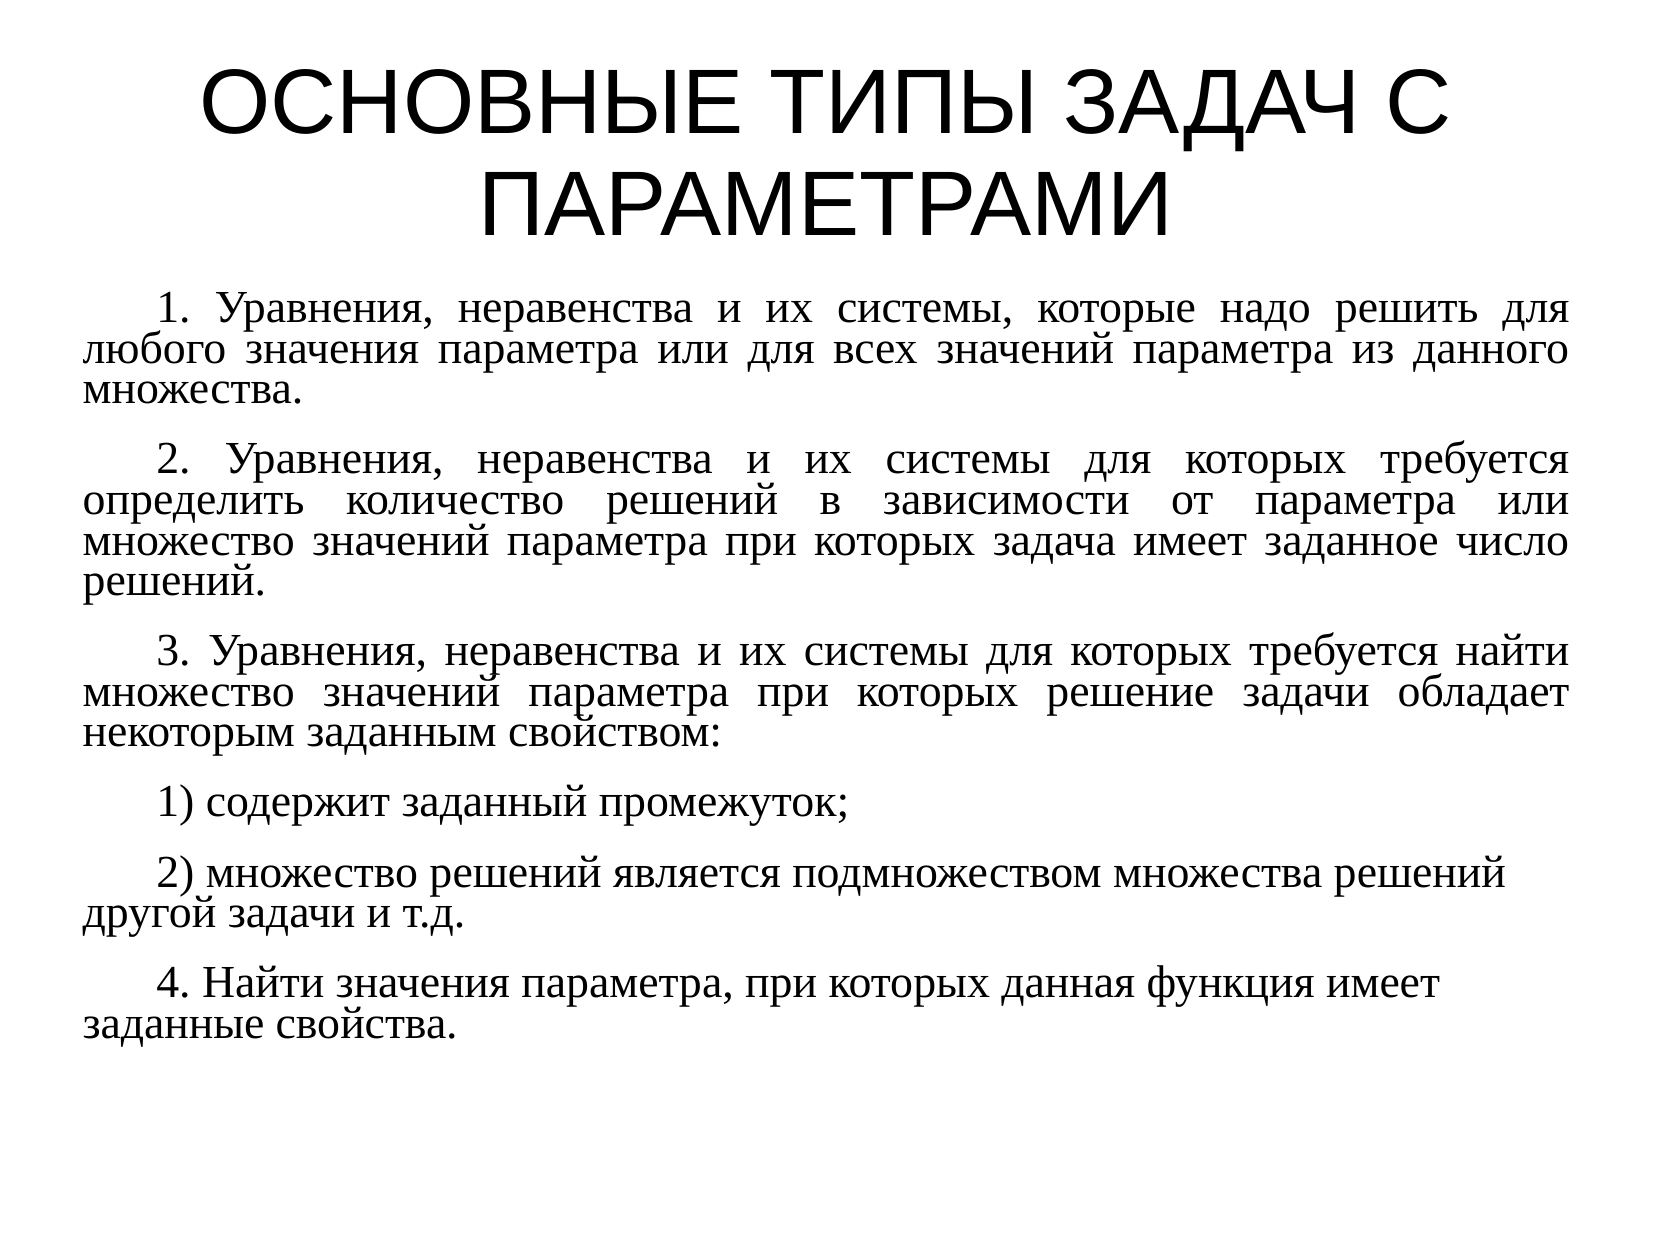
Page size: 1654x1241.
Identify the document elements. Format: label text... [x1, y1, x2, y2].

title ОСНОВНЫЕ ТИПЫ ЗАДАЧ С ПАРАМЕТРАМИ [82, 49, 1571, 257]
list 1. Уравнения, неравенства и их системы, которые надо решить для любого значения параметра или для всех значений параметра из данного множества. 2. Уравнения, неравенства и их системы для которых требуется определить количество решений в зависимости от параметра или множество значений параметра при которых задача имеет заданное число решений. 3. Уравнения, неравенства и их системы для которых требуется найти множество значений параметра при которых решение задачи обладает некоторым заданным свойством: 1) содержит заданный промежуток; 2) множество решений является подмножеством множества решений другой задачи и т.д. 4. Найти значения параметра, при которых данная функция имеет заданные свойства. [82, 290, 1571, 1109]
